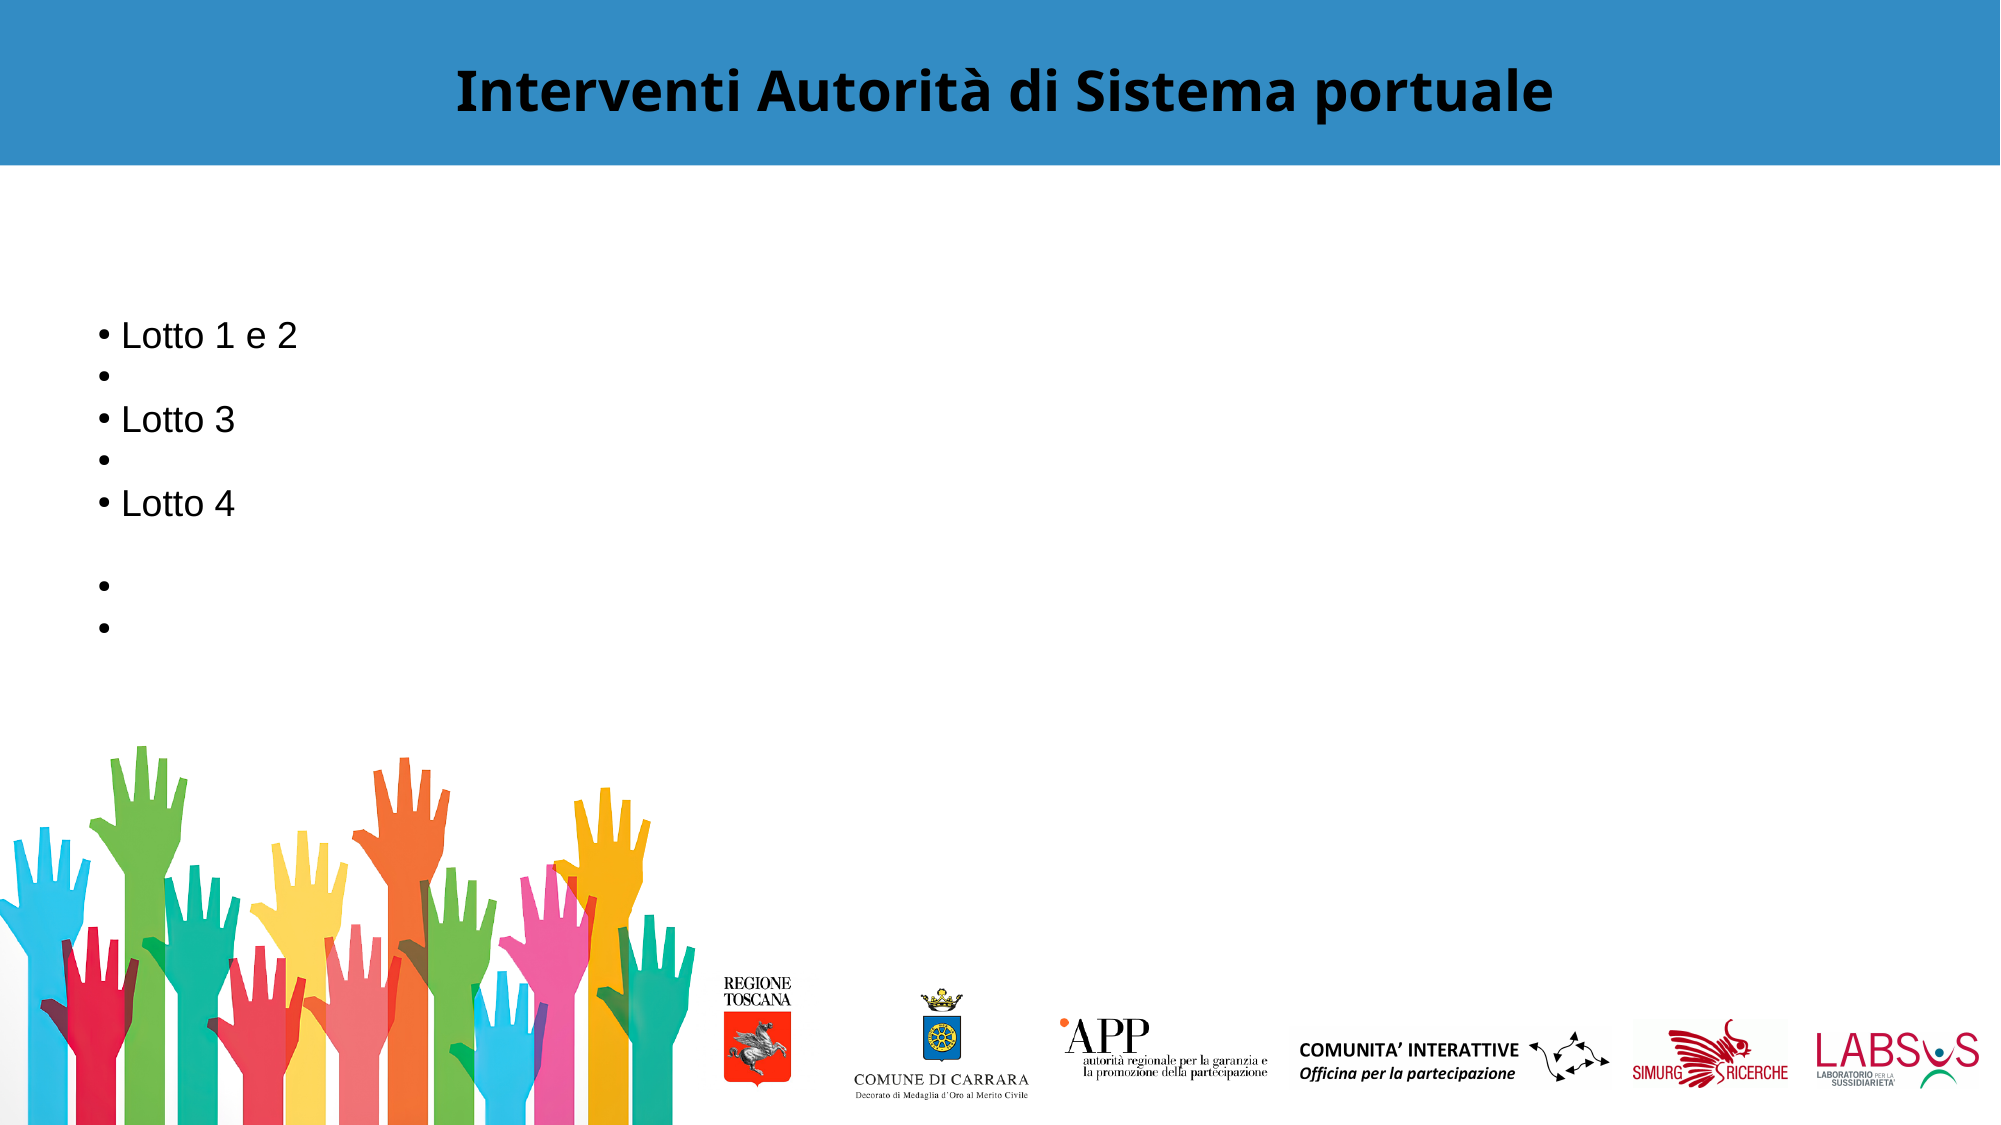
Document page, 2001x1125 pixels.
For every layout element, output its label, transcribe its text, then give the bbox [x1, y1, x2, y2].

picture [0, 725, 1612, 1125]
text_box Lotto 1 e 2 Lotto 3 Lotto 4 [82, 307, 313, 671]
title Interventi Autorità di Sistema portuale [11, 0, 2000, 213]
picture [1633, 1019, 1788, 1088]
text_box [0, 0, 11, 166]
text_box [631, 792, 1056, 949]
picture [1817, 1032, 1979, 1089]
